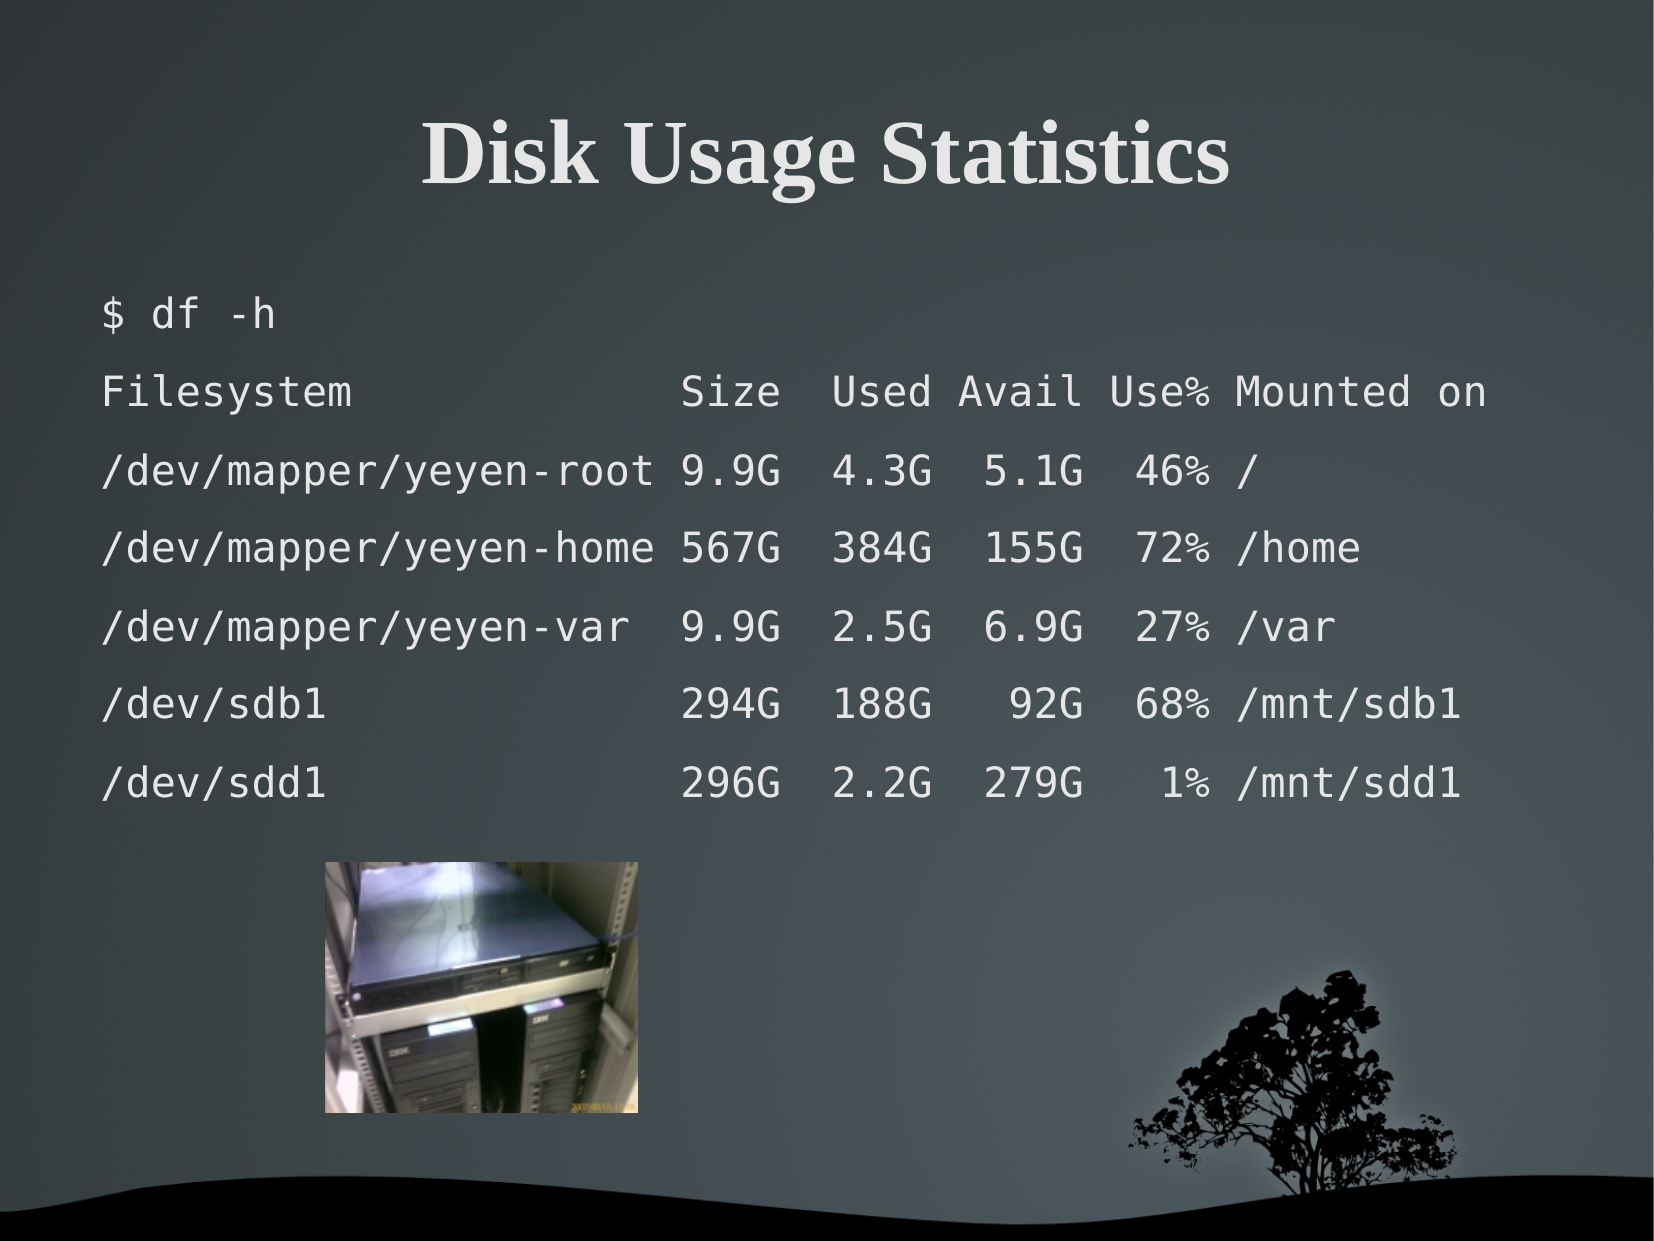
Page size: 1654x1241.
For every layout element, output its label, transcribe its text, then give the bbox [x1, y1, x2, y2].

picture [0, 0, 1654, 1241]
title Disk Usage Statistics [82, 49, 1571, 257]
list $ df -h Filesystem Size Used Avail Use% Mounted on /dev/mapper/yeyen-root 9.9G 4.3G 5.1G 46% / /dev/mapper/yeyen-home 567G 384G 155G 72% /home /dev/mapper/yeyen-var 9.9G 2.5G 6.9G 27% /var /dev/sdb1 294G 188G 92G 68% /mnt/sdb1 /dev/sdd1 296G 2.2G 279G 1% /mnt/sdd1 [82, 290, 1571, 1094]
